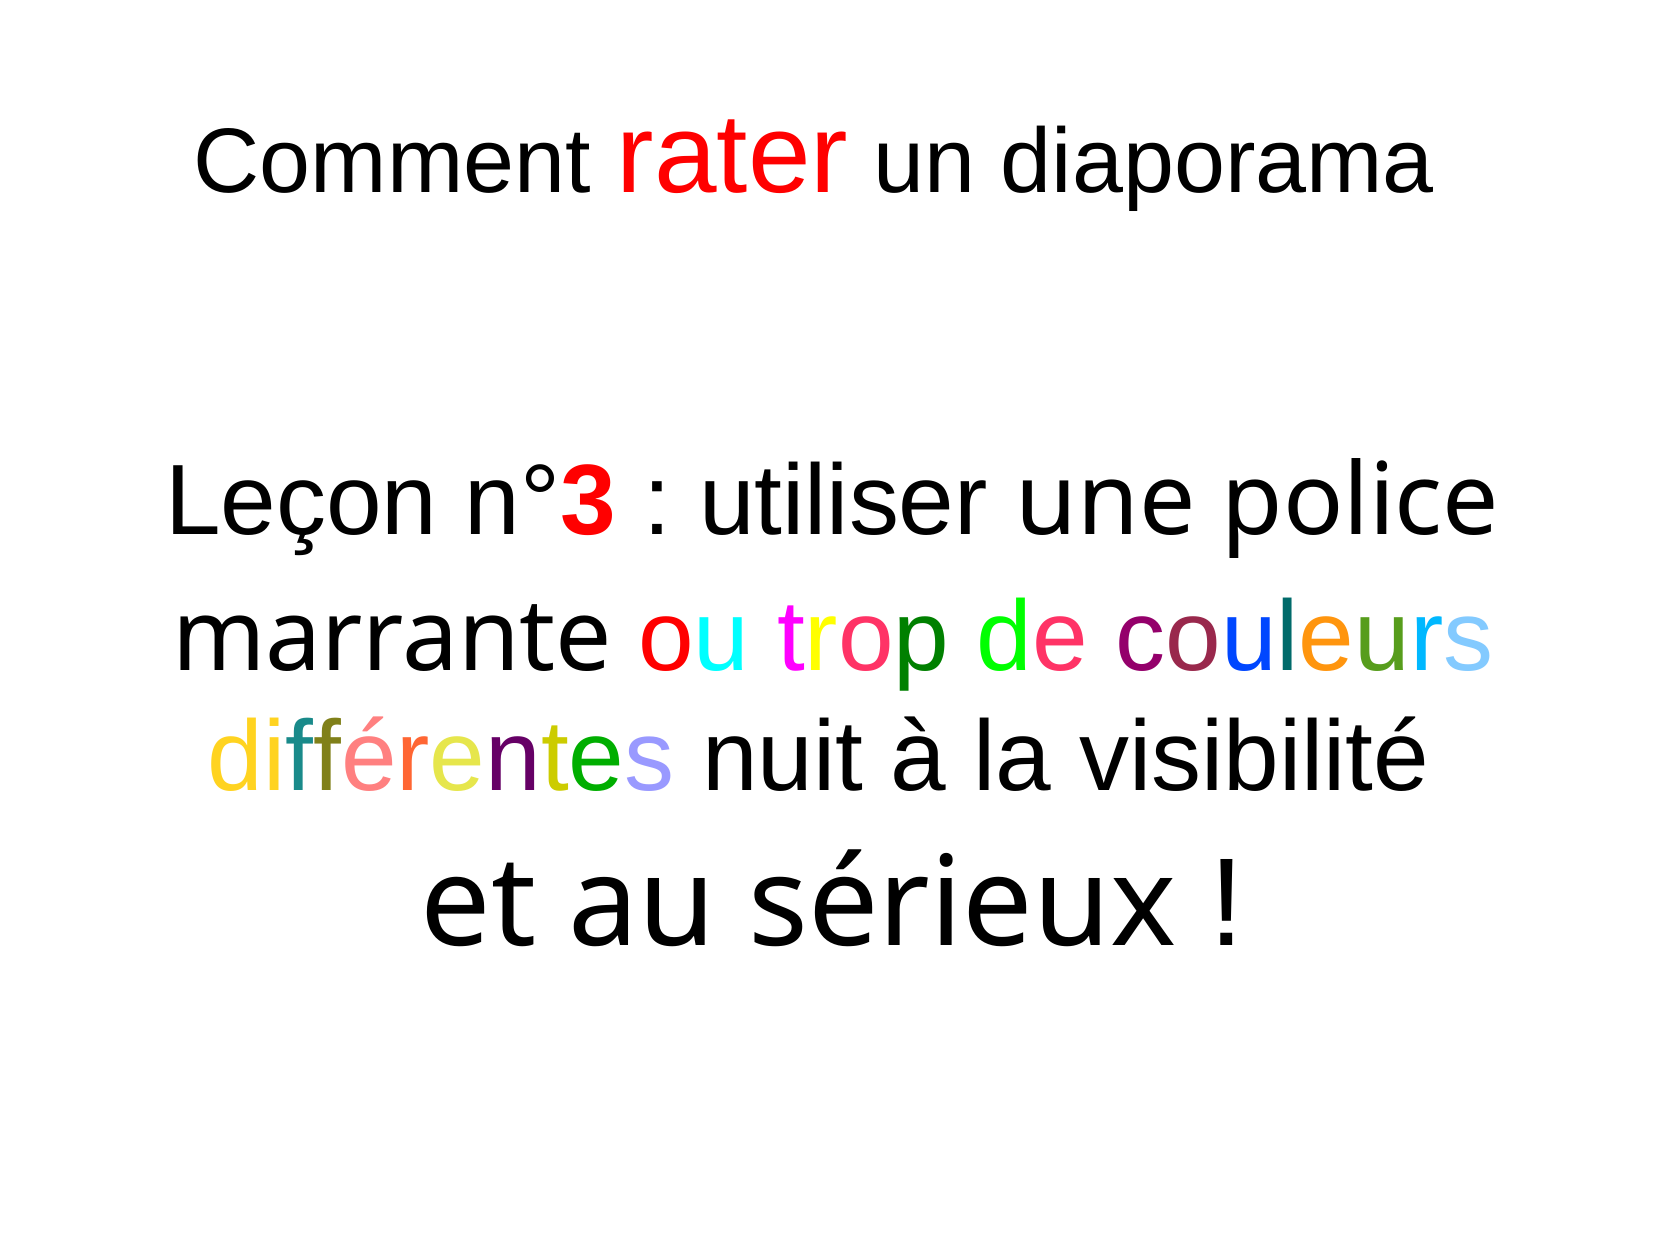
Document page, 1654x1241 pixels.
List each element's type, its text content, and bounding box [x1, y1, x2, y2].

subtitle Leçon n°3 : utiliser une police marrante ou trop de couleurs différentes nuit à la visibilité et au sérieux ! [88, 295, 1577, 1114]
title Comment rater un diaporama [82, 56, 1571, 250]
